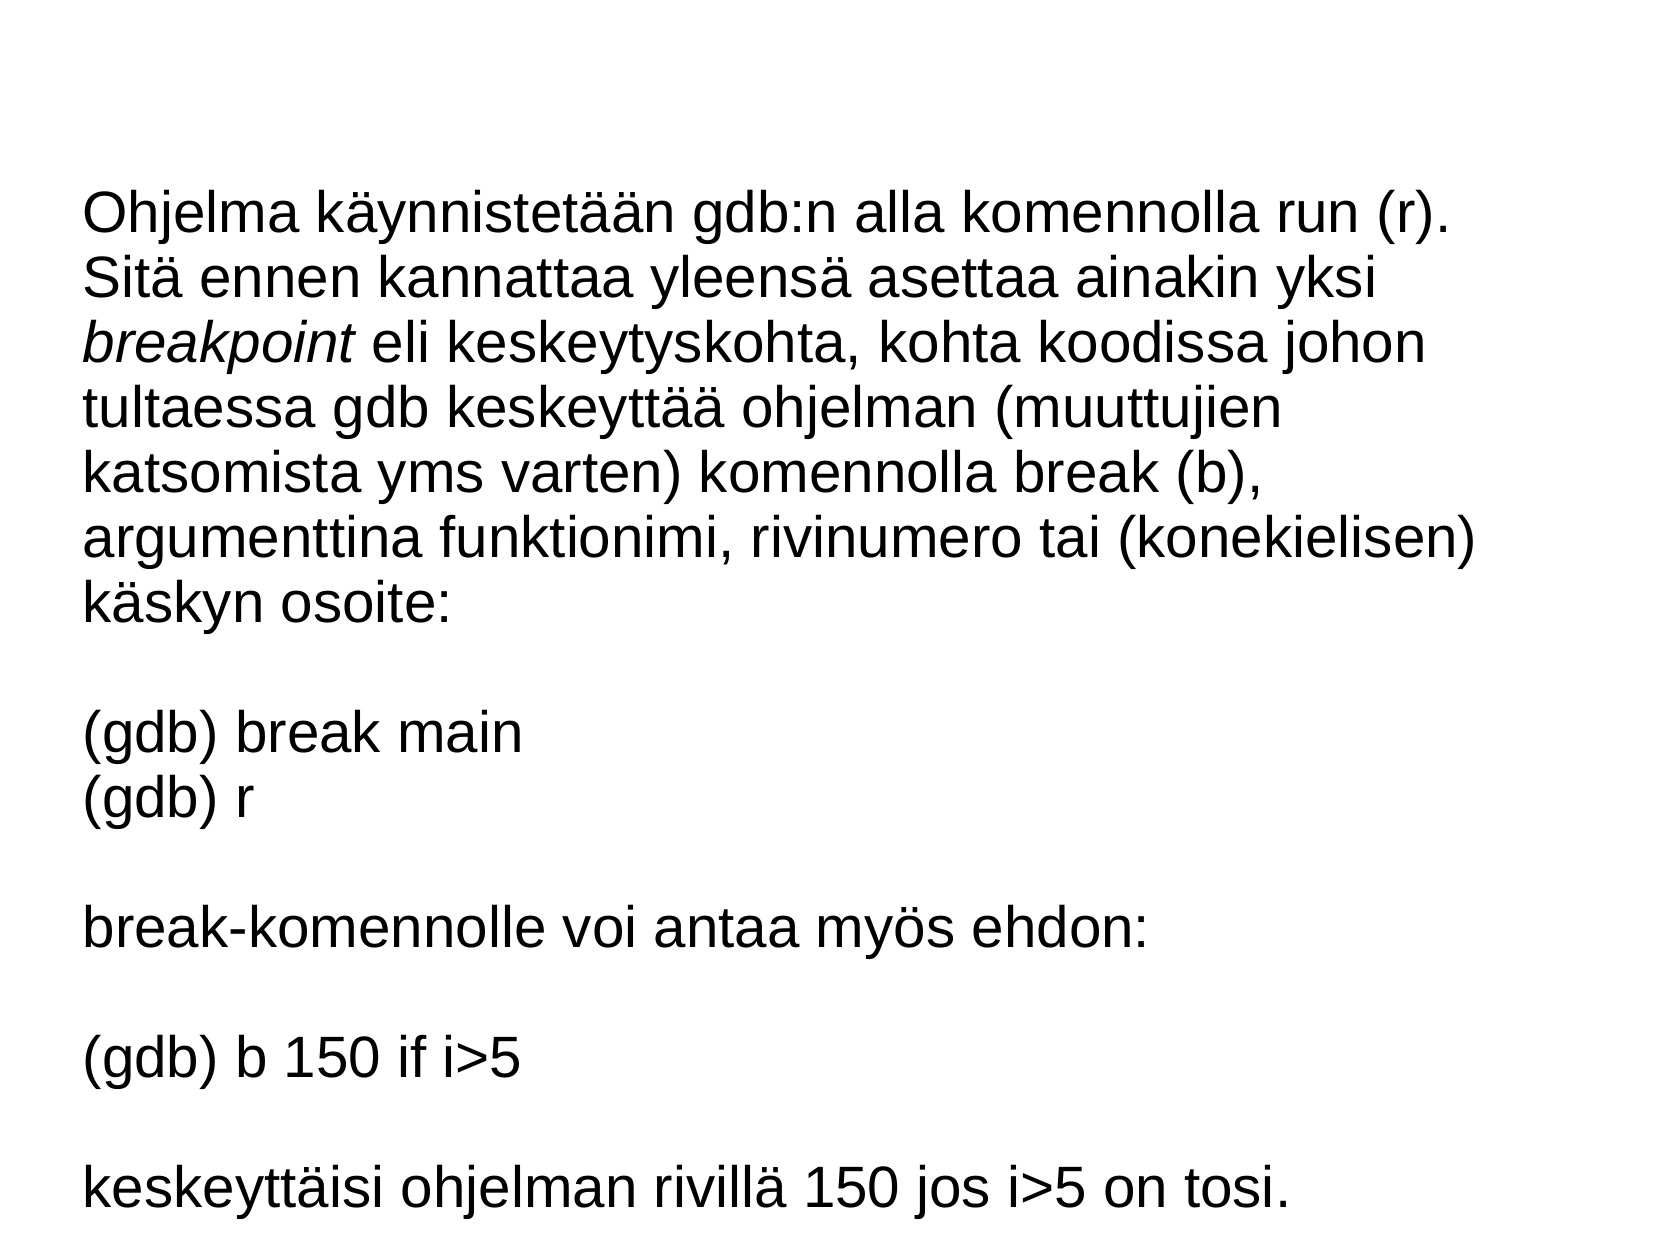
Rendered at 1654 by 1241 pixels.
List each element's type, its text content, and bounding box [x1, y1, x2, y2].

text_box Ohjelma käynnistetään gdb:n alla komennolla run (r). Sitä ennen kannattaa yleensä asettaa ainakin yksi breakpoint eli keskeytyskohta, kohta koodissa johon tultaessa gdb keskeyttää ohjelman (muuttujien katsomista yms varten) komennolla break (b), argumenttina funktionimi, rivinumero tai (konekielisen) käskyn osoite: (gdb) break main (gdb) r break-komennolle voi antaa myös ehdon: (gdb) b 150 if i>5 keskeyttäisi ohjelman rivillä 150 jos i>5 on tosi. [82, 179, 1571, 1220]
